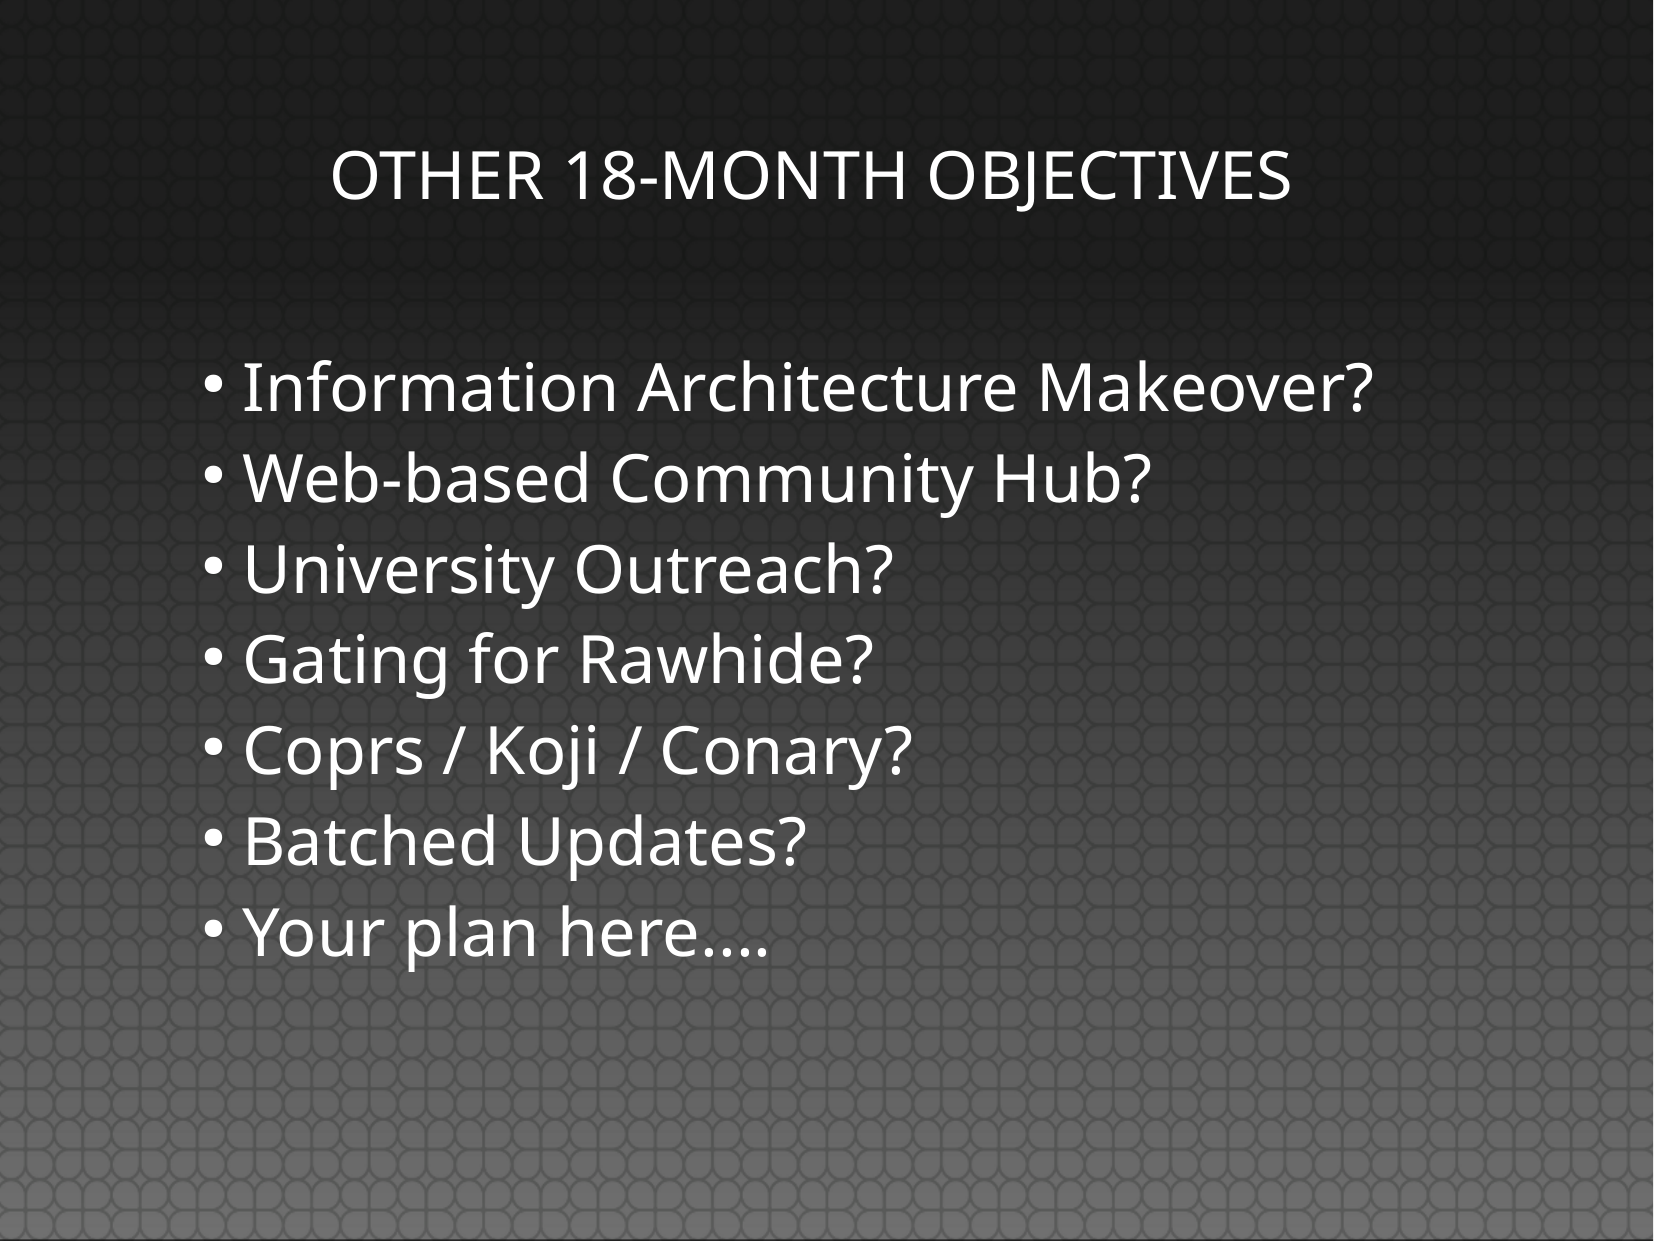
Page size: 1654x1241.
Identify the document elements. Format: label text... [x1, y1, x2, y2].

subtitle [70, 305, 1558, 1139]
picture [0, 0, 1654, 1241]
text_box Information Architecture Makeover? Web-based Community Hub? University Outreach? Gating for Rawhide? Coprs / Koji / Conary? Batched Updates? Your plan here.... [201, 183, 1653, 1133]
text_box OTHER 18-MONTH OBJECTIVES [68, 133, 1556, 305]
